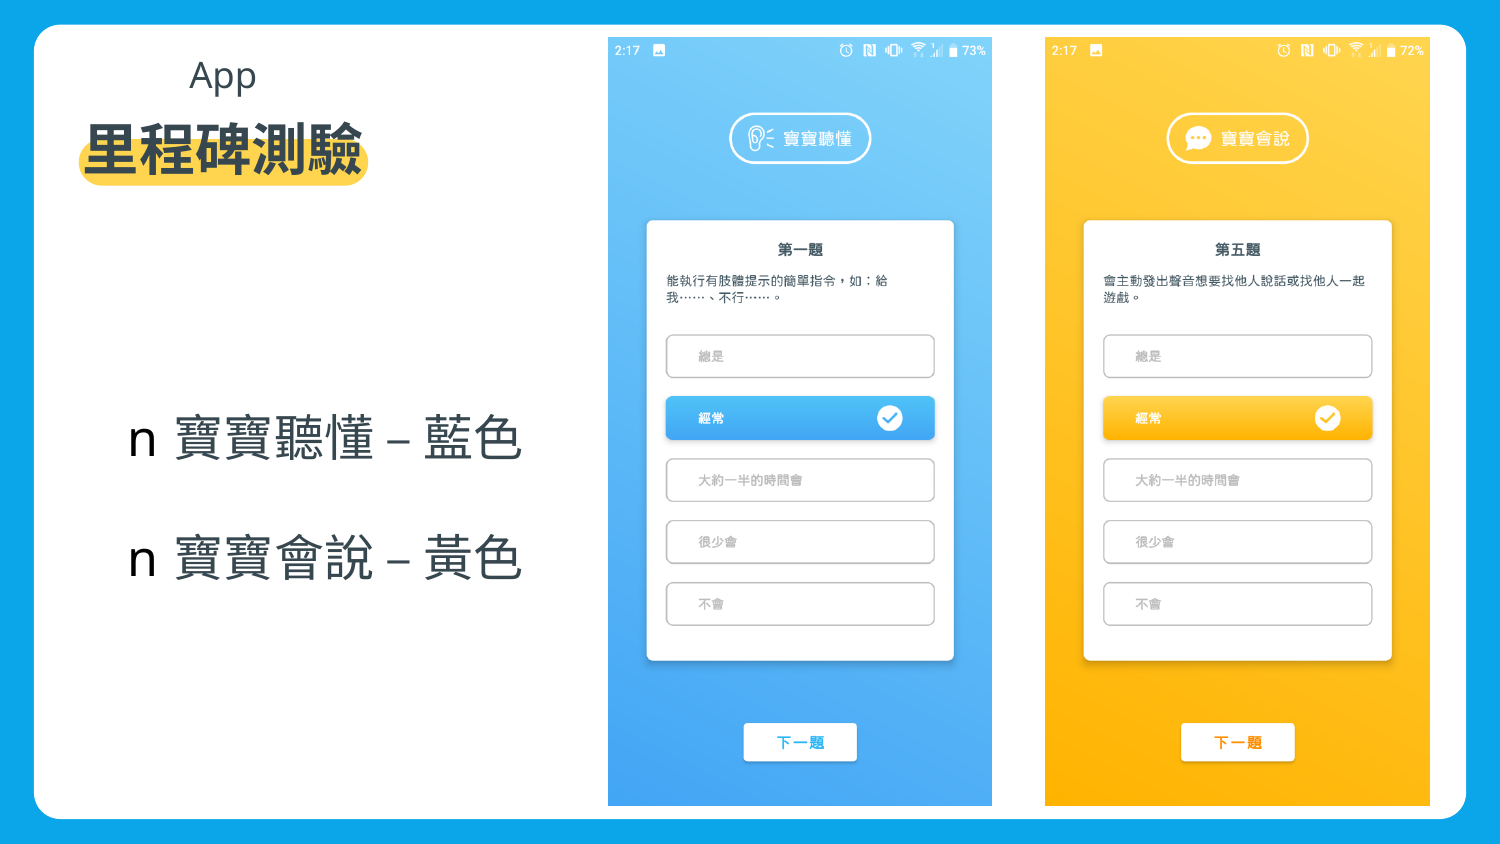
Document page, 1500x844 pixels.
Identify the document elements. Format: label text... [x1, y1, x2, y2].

picture [1045, 38, 1430, 806]
text_box 寶寶聽懂 – 藍色 寶寶會說 – 黃色 [112, 339, 628, 597]
list App [93, 43, 354, 103]
picture [608, 38, 992, 806]
list 里程碑測驗 [64, 111, 383, 194]
